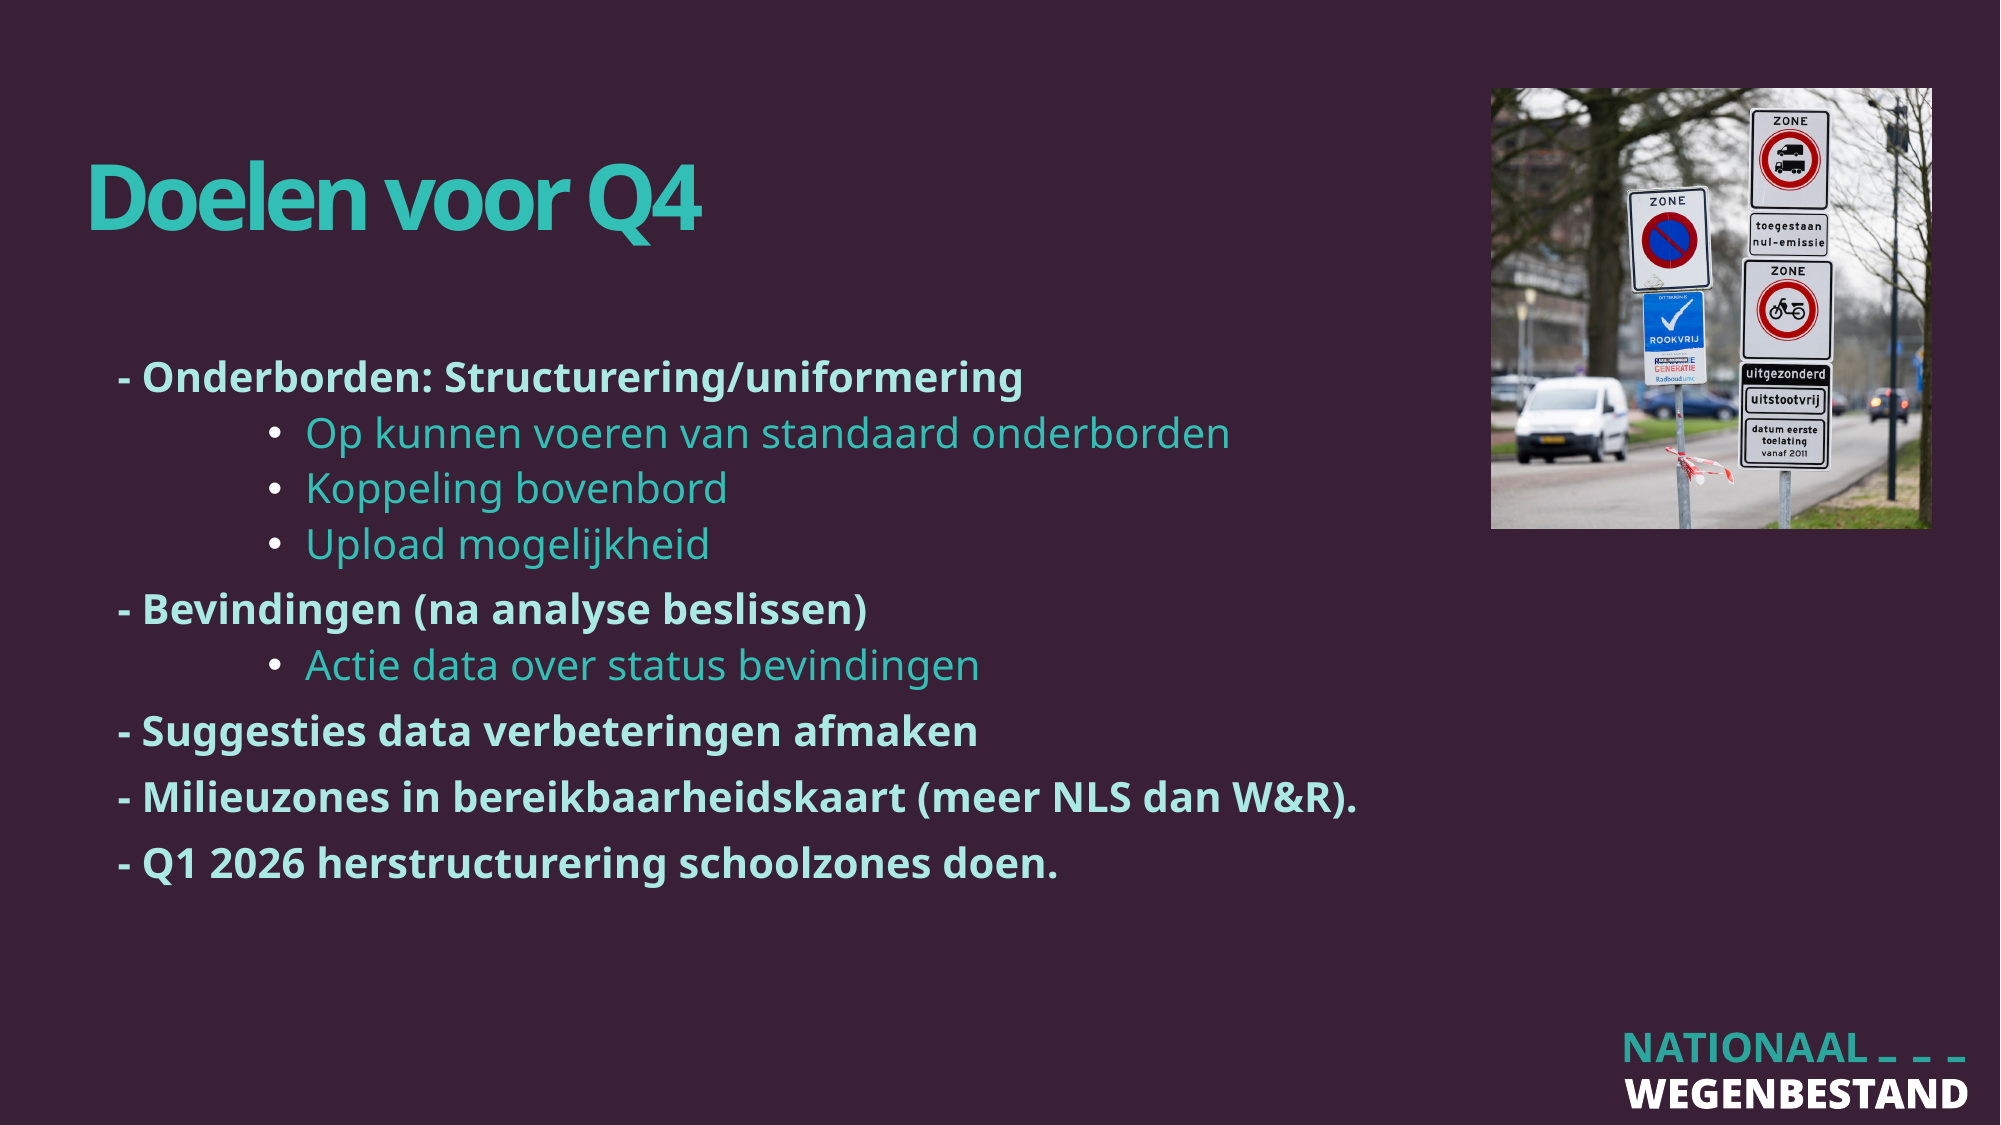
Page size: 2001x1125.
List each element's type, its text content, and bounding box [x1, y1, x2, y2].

title Doelen voor Q4 [68, 98, 1402, 316]
list - Onderborden: Structurering/uniformering Op kunnen voeren van standaard onderborden Koppeling bovenbord Upload mogelijkheid - Bevindingen (na analyse beslissen) Actie data over status bevindingen - Suggesties data verbeteringen afmaken - Milieuzones in bereikbaarheidskaart (meer NLS dan W&R). - Q1 2026 herstructurering schoolzones doen. [102, 349, 1570, 920]
picture [1491, 88, 1932, 529]
